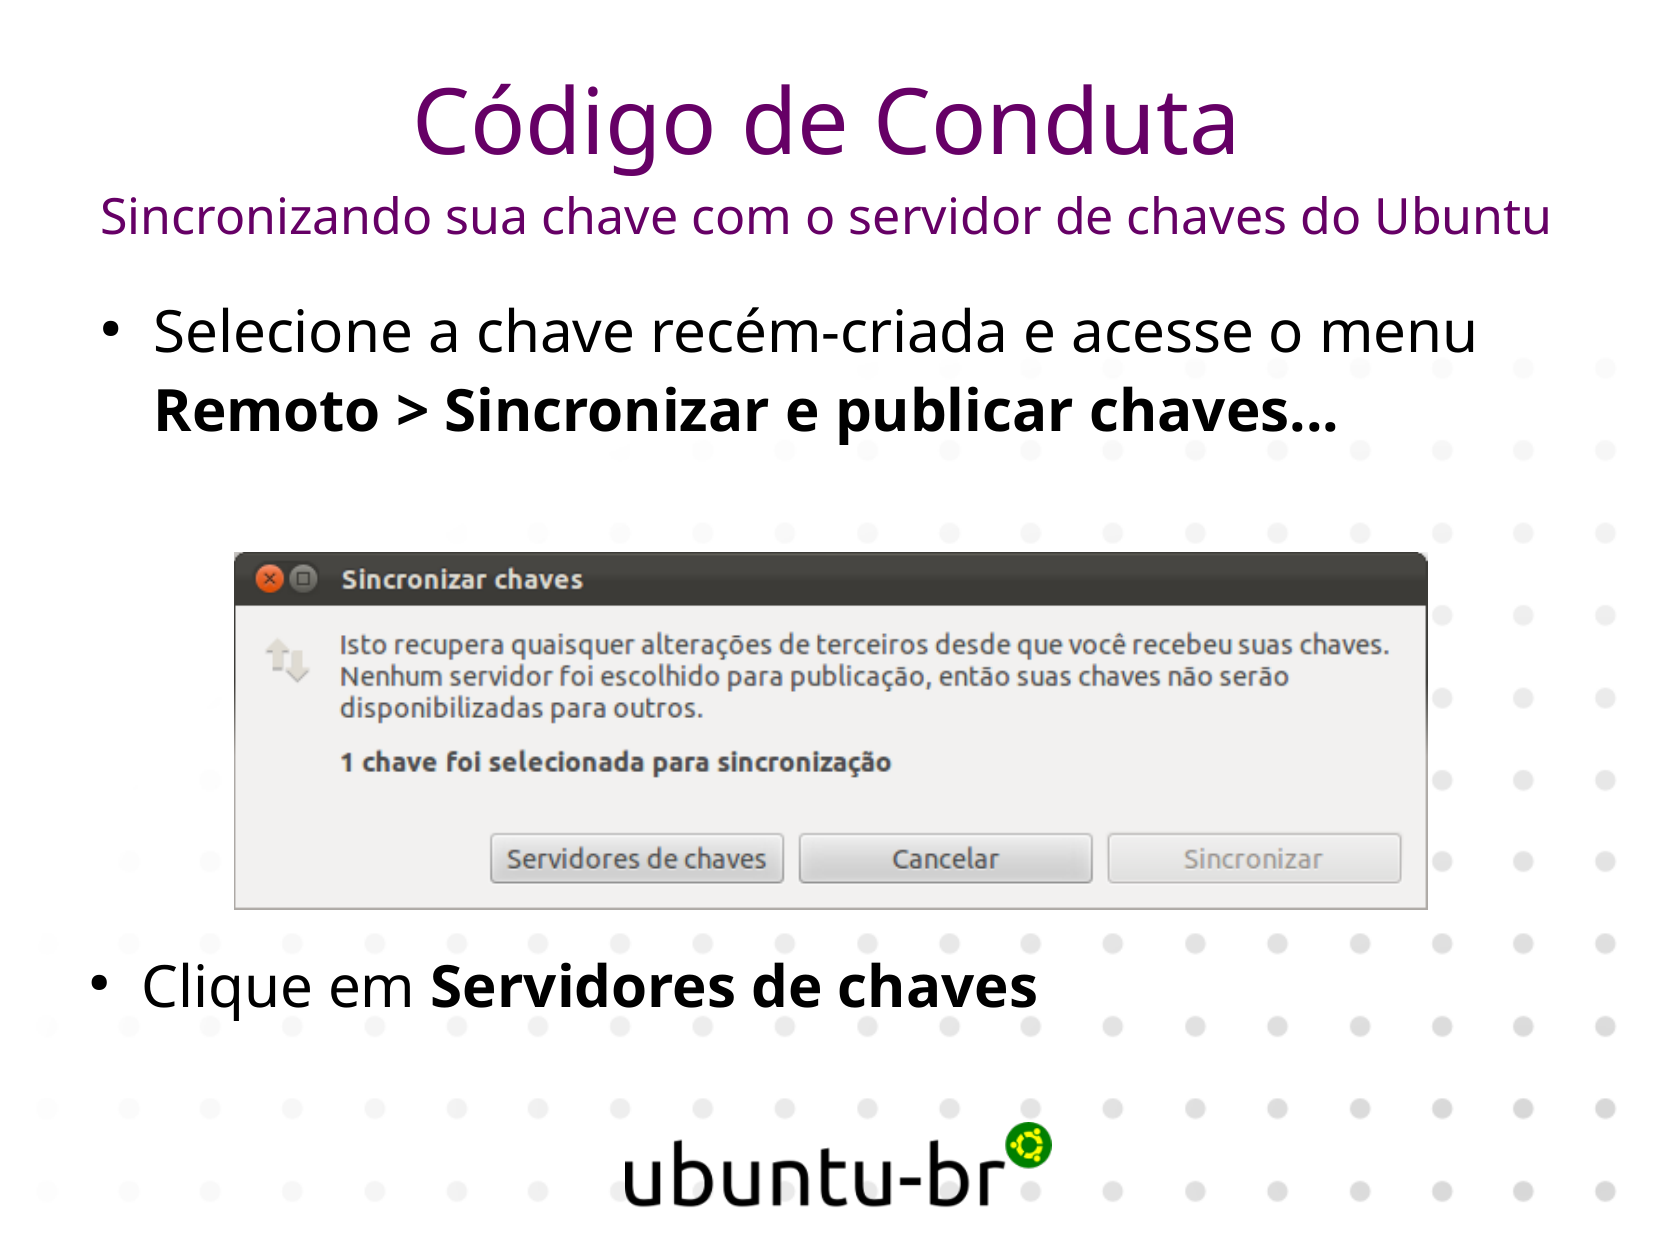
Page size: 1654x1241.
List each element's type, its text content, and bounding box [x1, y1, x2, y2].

list Selecione a chave recém-criada e acesse o menu Remoto > Sincronizar e publicar chaves... [82, 290, 1571, 721]
title Código de Conduta Sincronizando sua chave com o servidor de chaves do Ubuntu [82, 49, 1571, 257]
list Clique em Servidores de chaves [70, 944, 1560, 1116]
picture [0, 0, 1654, 1241]
